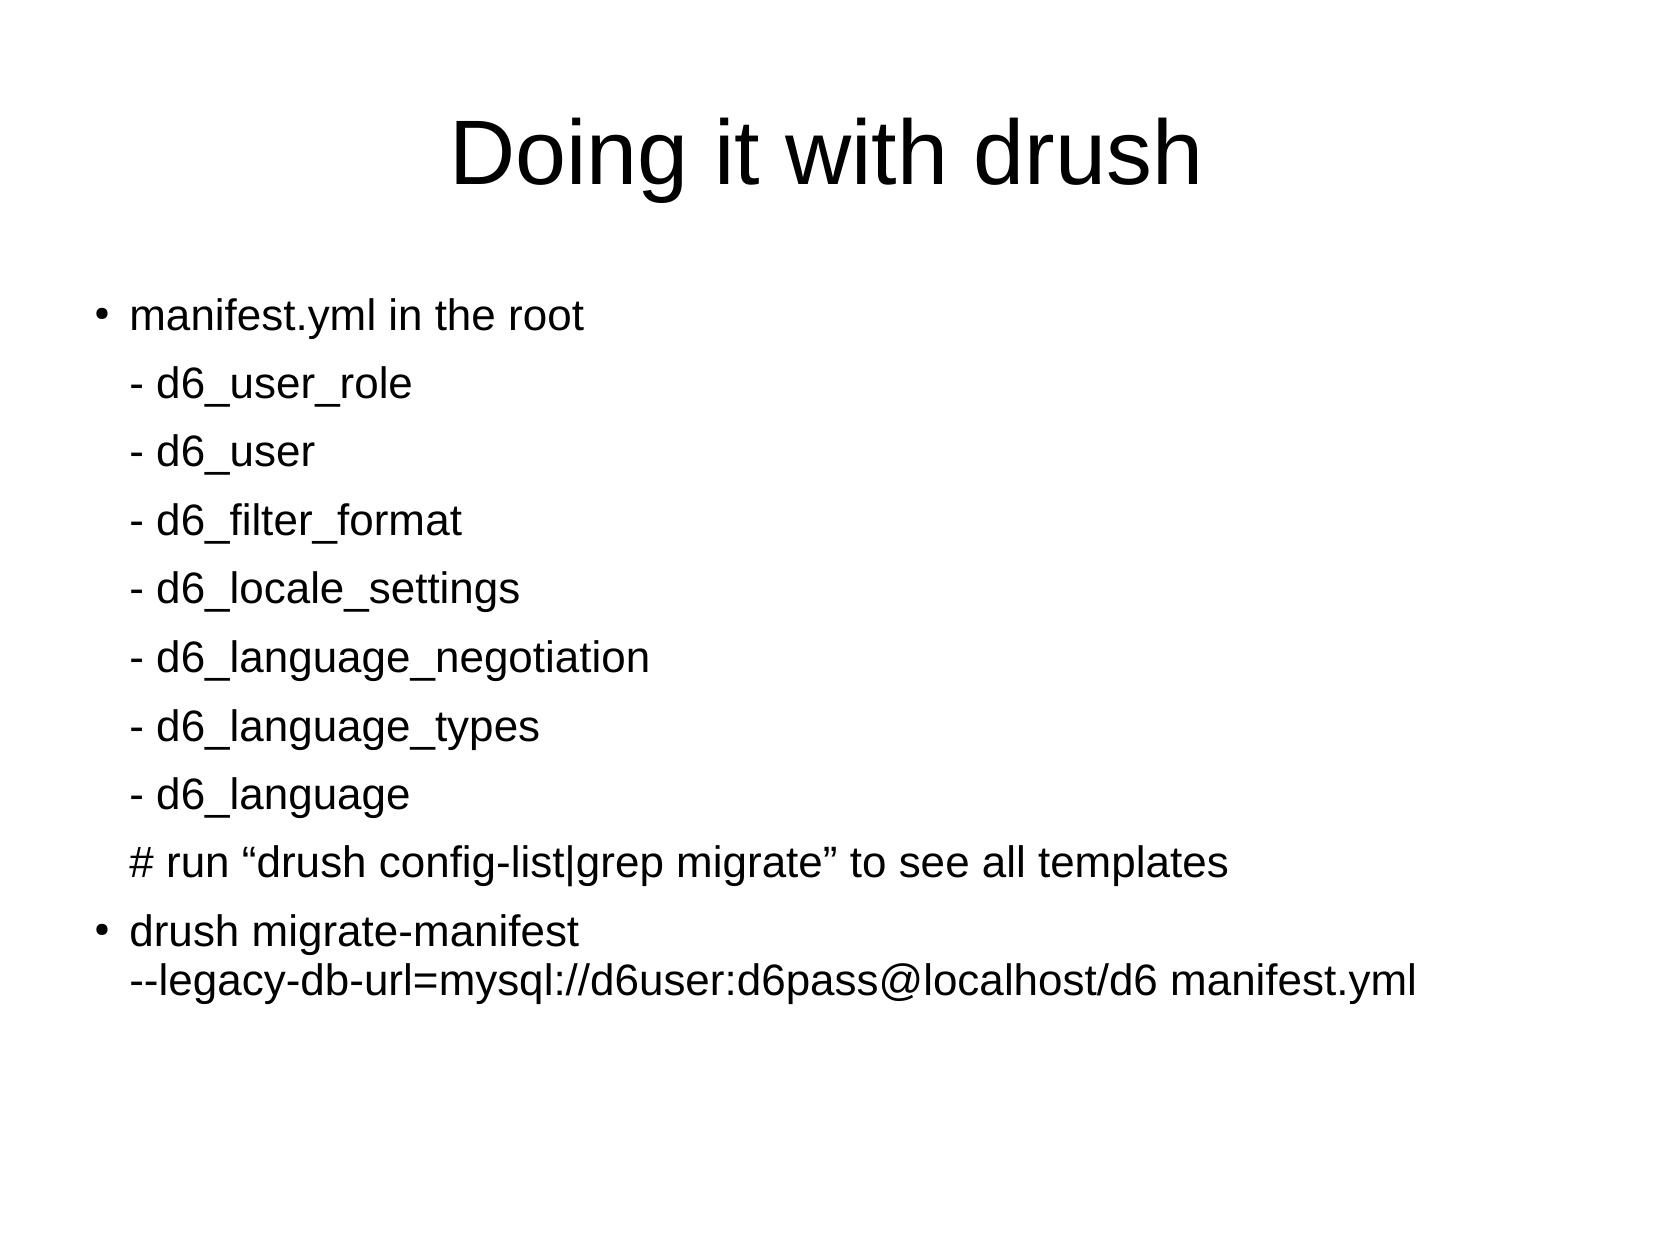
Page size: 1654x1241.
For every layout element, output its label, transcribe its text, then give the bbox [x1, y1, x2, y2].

title Doing it with drush [82, 49, 1571, 257]
list manifest.yml in the root - d6_user_role - d6_user - d6_filter_format - d6_locale_settings - d6_language_negotiation - d6_language_types - d6_language # run “drush config-list|grep migrate” to see all templates drush migrate-manifest --legacy-db-url=mysql://d6user:d6pass@localhost/d6 manifest.yml [82, 290, 1538, 1010]
